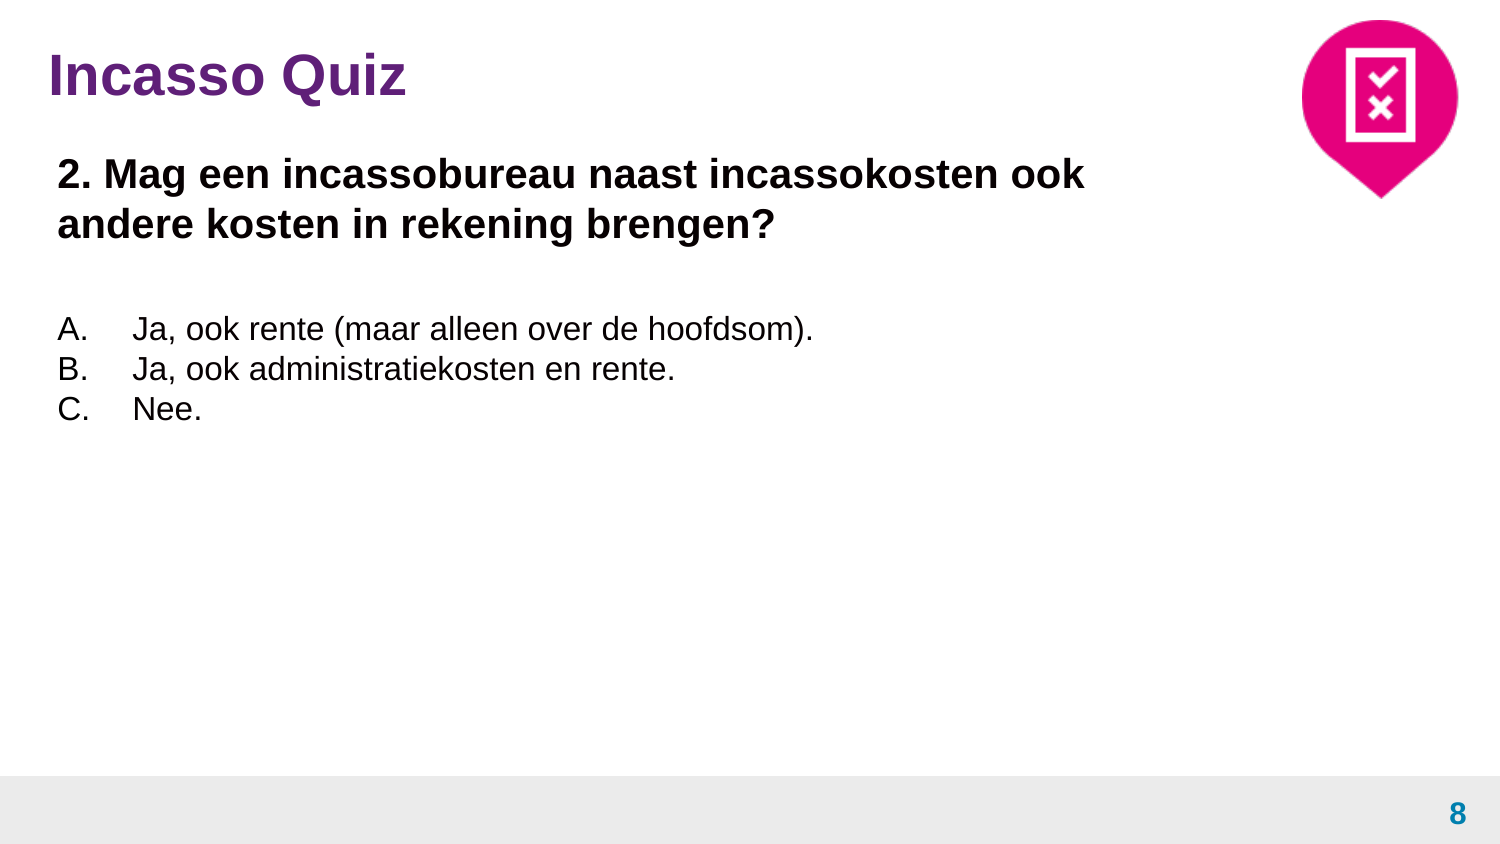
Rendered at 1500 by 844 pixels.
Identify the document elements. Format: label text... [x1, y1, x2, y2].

picture [1302, 20, 1460, 202]
text_box [0, 776, 1500, 844]
text_box 8 [1442, 786, 1475, 838]
text_box 2. Mag een incassobureau naast incassokosten ook andere kosten in rekening brengen? Ja, ook rente (maar alleen over de hoofdsom). Ja, ook administratiekosten en rente. Nee. [50, 142, 1400, 446]
text_box Incasso Quiz [41, 1, 1392, 142]
